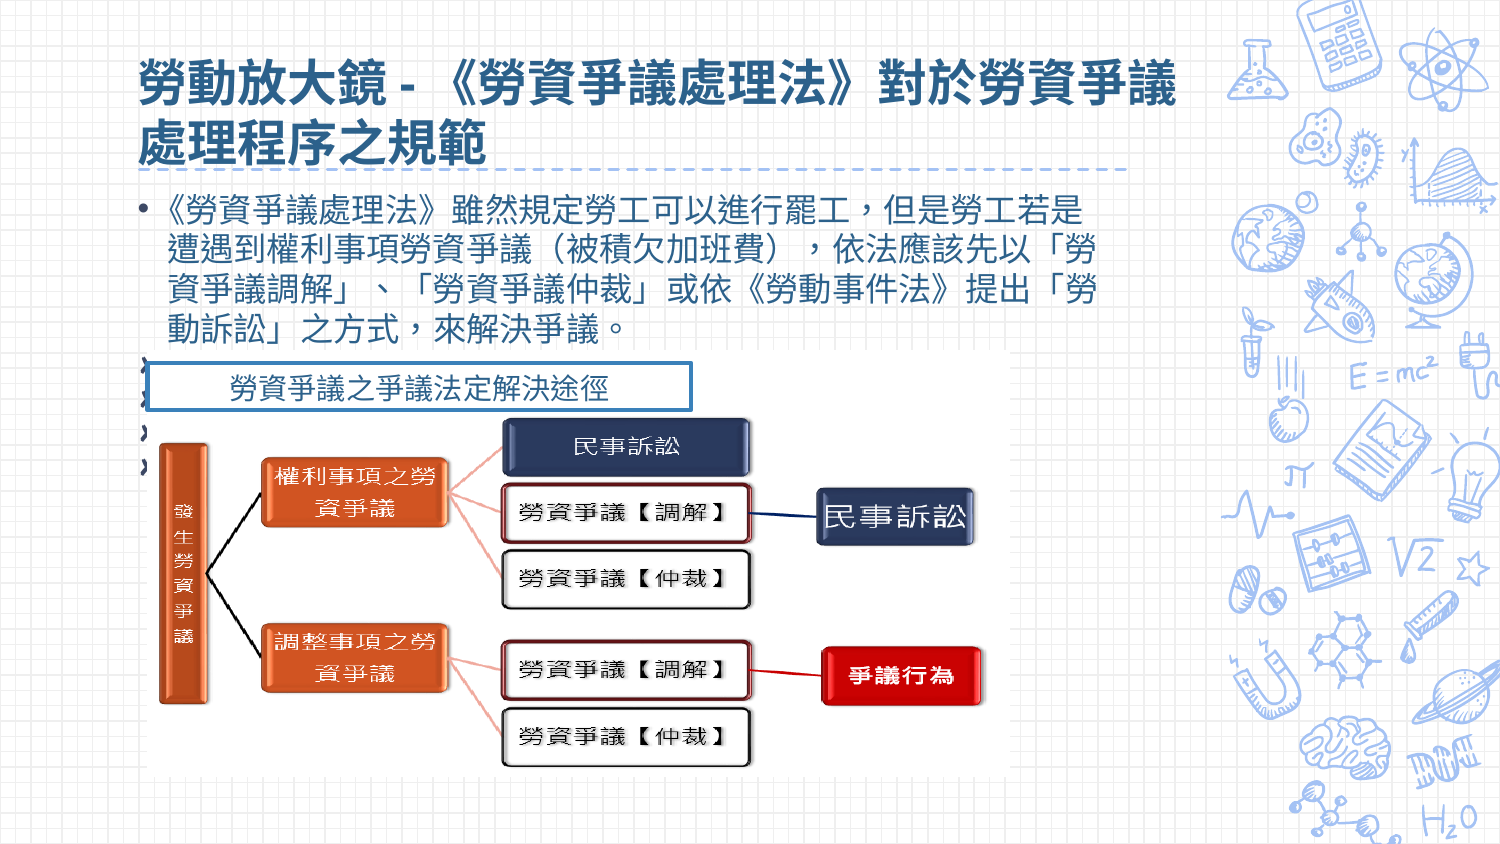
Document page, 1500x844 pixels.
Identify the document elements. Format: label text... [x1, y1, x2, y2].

text_box 勞資爭議之爭議法定解決途徑 [148, 363, 691, 410]
picture [147, 351, 1010, 777]
list 《勞資爭議處理法》雖然規定勞工可以進行罷工，但是勞工若是遭遇到權利事項勞資爭議（被積欠加班費），依法應該先以「勞資爭議調解」、「勞資爭議仲裁」或依《勞動事件法》提出「勞動訴訟」之方式，來解決爭議。 [122, 173, 1131, 795]
title 勞動放大鏡-《勞資爭議處理法》對於勞資爭議處理程序之規範 [122, 36, 1199, 178]
